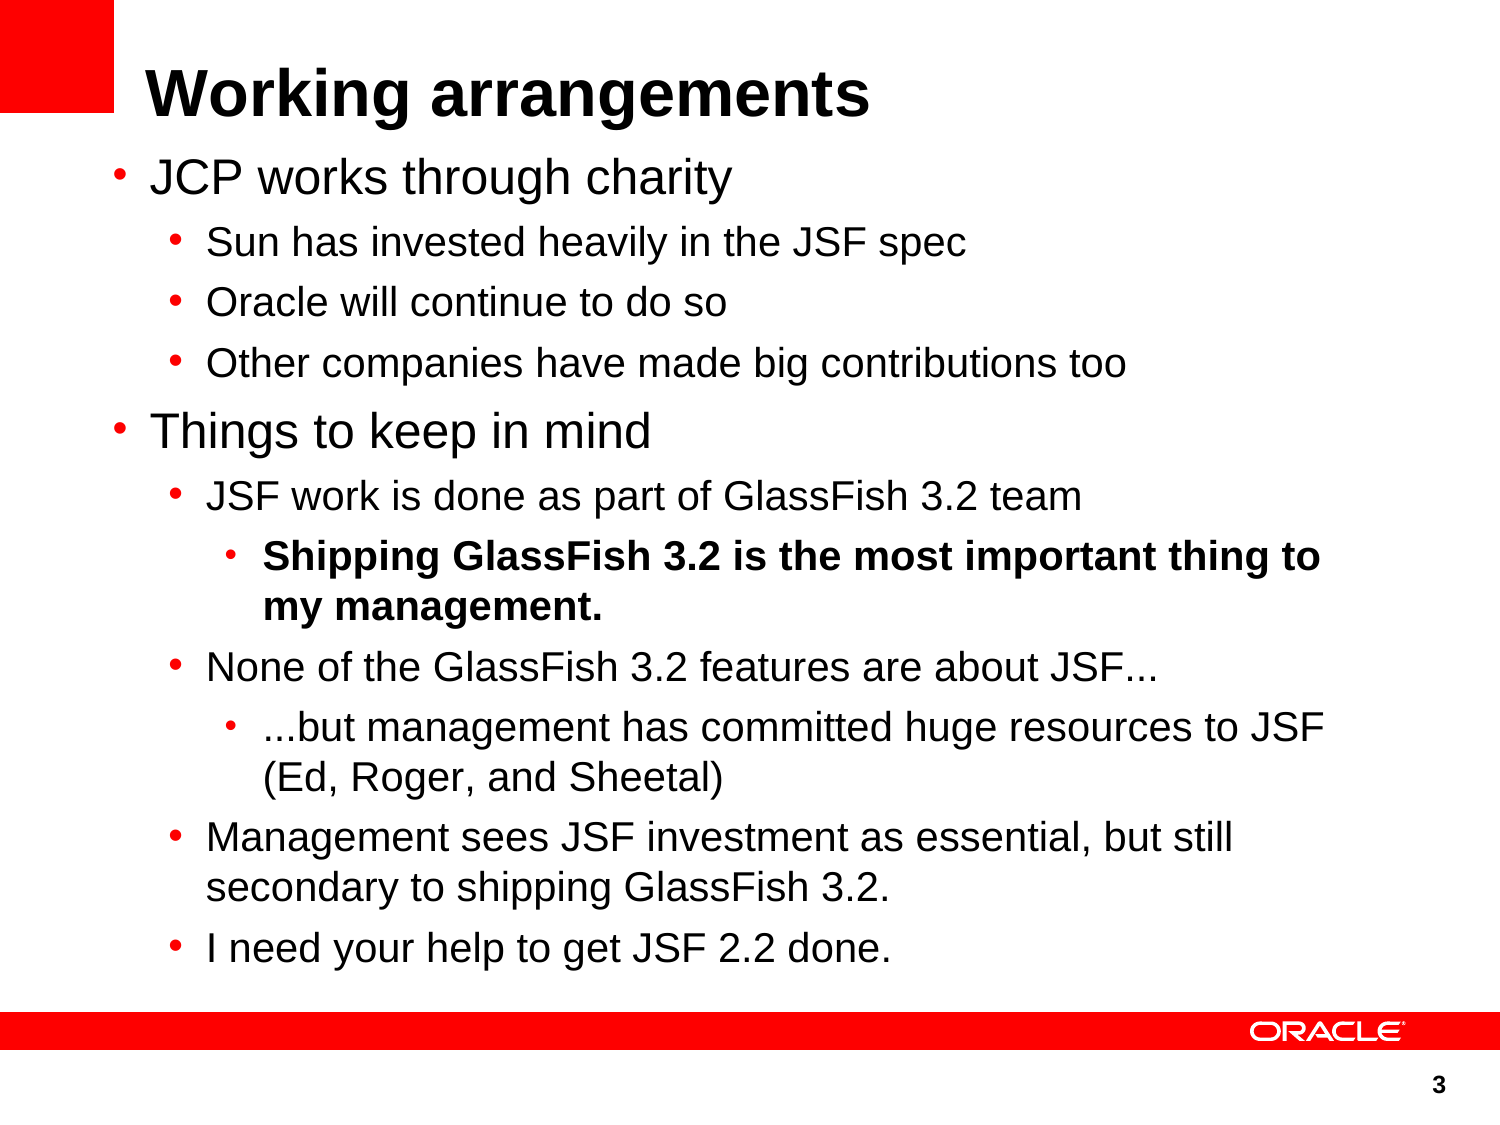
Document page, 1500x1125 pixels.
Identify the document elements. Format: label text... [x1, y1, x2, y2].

list JCP works through charity Sun has invested heavily in the JSF spec Oracle will continue to do so Other companies have made big contributions too Things to keep in mind JSF work is done as part of GlassFish 3.2 team Shipping GlassFish 3.2 is the most important thing to my management. None of the GlassFish 3.2 features are about JSF... ...but management has committed huge resources to JSF (Ed, Roger, and Sheetal) Management sees JSF investment as essential, but still secondary to shipping GlassFish 3.2. I need your help to get JSF 2.2 done. [112, 144, 1349, 973]
picture [0, 1012, 1500, 1050]
title Working arrangements [145, 49, 1390, 205]
picture [0, 0, 114, 113]
